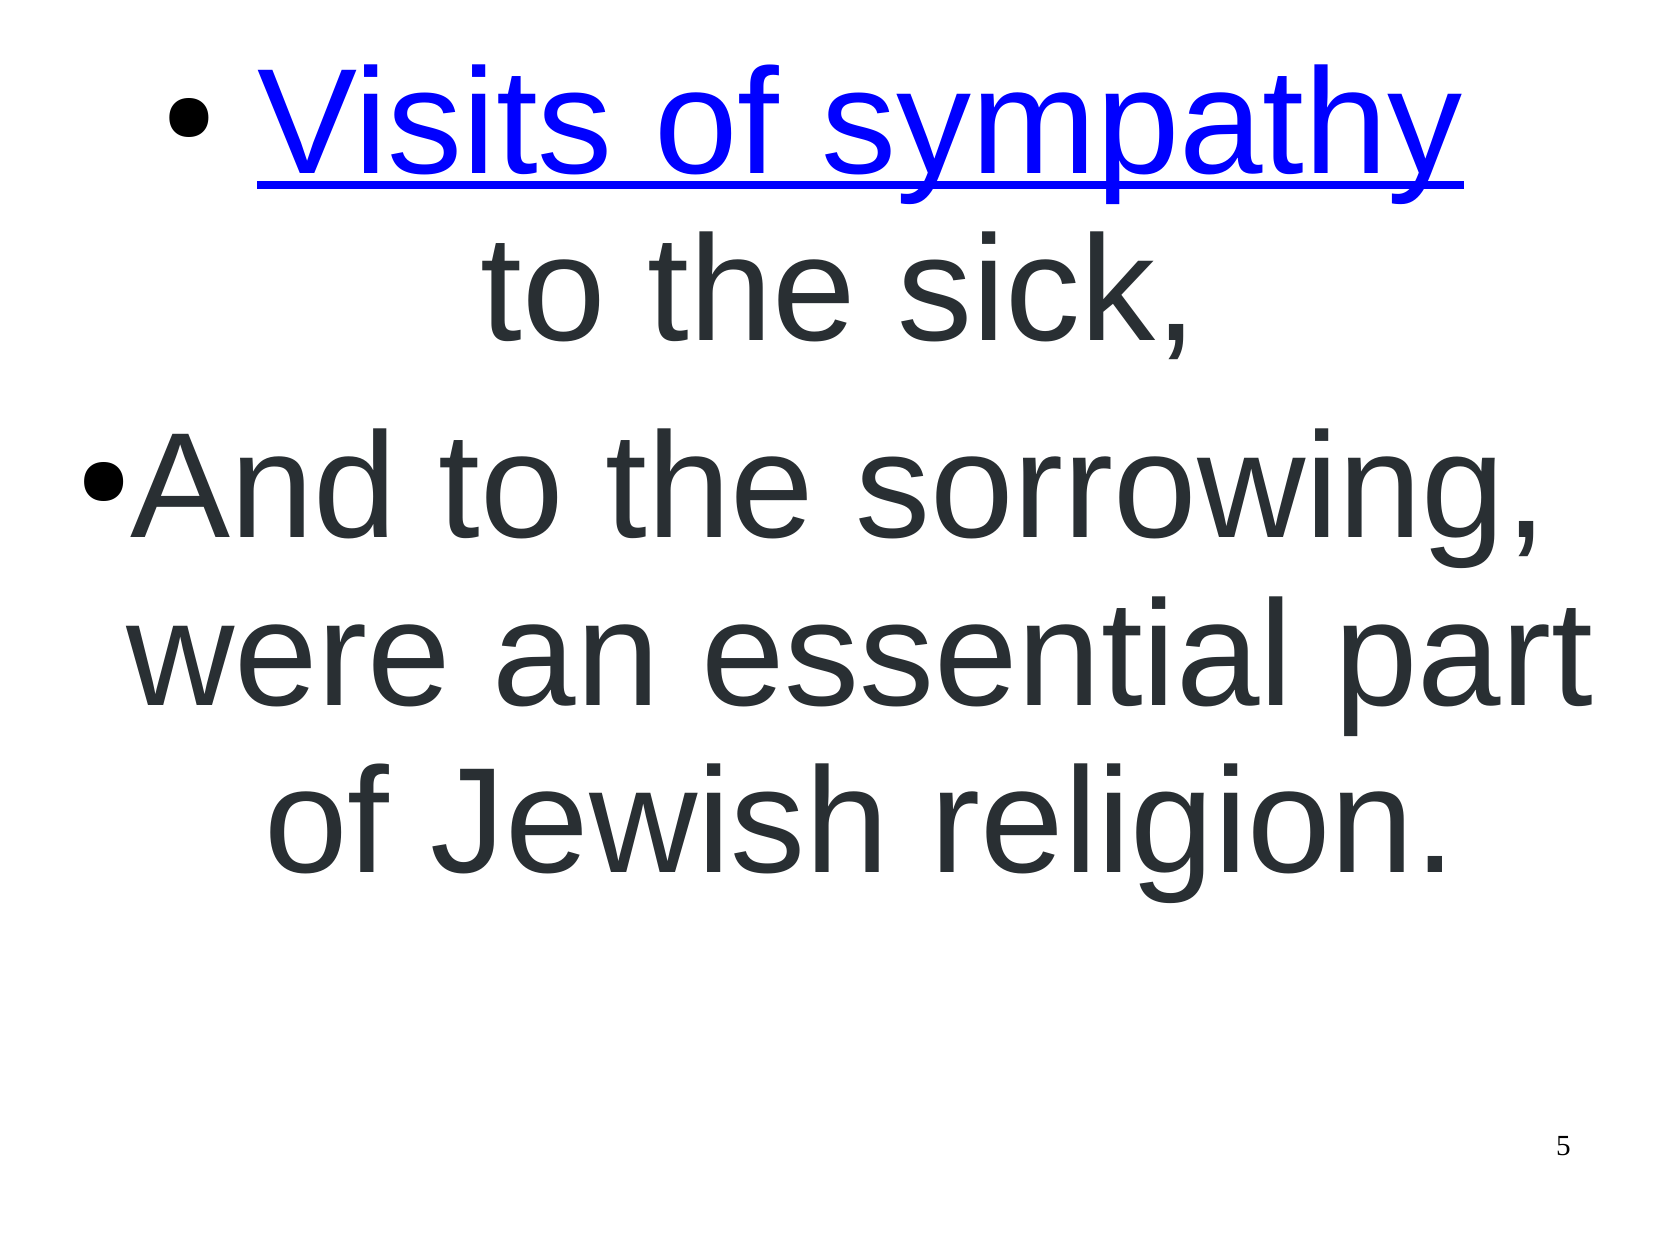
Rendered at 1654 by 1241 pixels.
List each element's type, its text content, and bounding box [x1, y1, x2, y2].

list Visits of sympathy to the sick, And to the sorrowing, were an essential part of Jewish religion. [37, 37, 1613, 1238]
